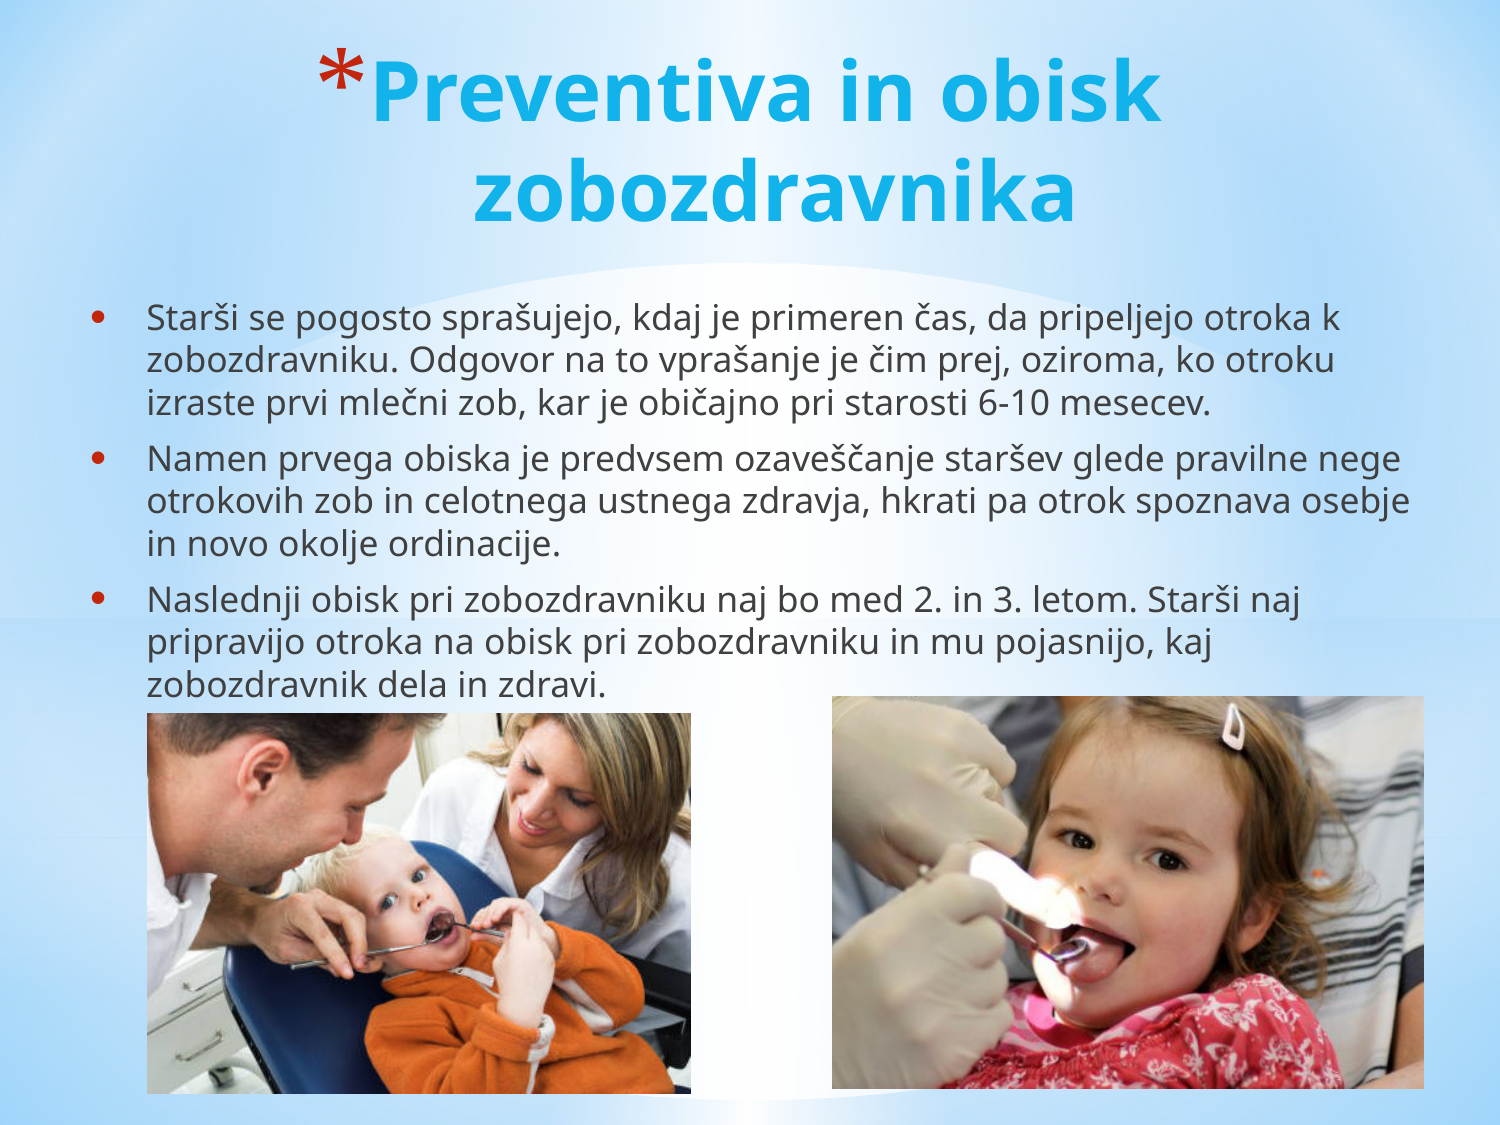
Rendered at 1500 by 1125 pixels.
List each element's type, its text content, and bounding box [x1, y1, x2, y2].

list Starši se pogosto sprašujejo, kdaj je primeren čas, da pripeljejo otroka k zobozdravniku. Odgovor na to vprašanje je čim prej, oziroma, ko otroku izraste prvi mlečni zob, kar je običajno pri starosti 6-10 mesecev. Namen prvega obiska je predvsem ozaveščanje staršev glede pravilne nege otrokovih zob in celotnega ustnega zdravja, hkrati pa otrok spoznava osebje in novo okolje ordinacije. Naslednji obisk pri zobozdravniku naj bo med 2. in 3. letom. Starši naj pripravijo otroka na obisk pri zobozdravniku in mu pojasnijo, kaj zobozdravnik dela in zdravi. [75, 287, 1436, 622]
picture [832, 696, 1424, 1089]
title Preventiva in obisk zobozdravnika [41, 31, 1459, 256]
picture [147, 713, 691, 1094]
